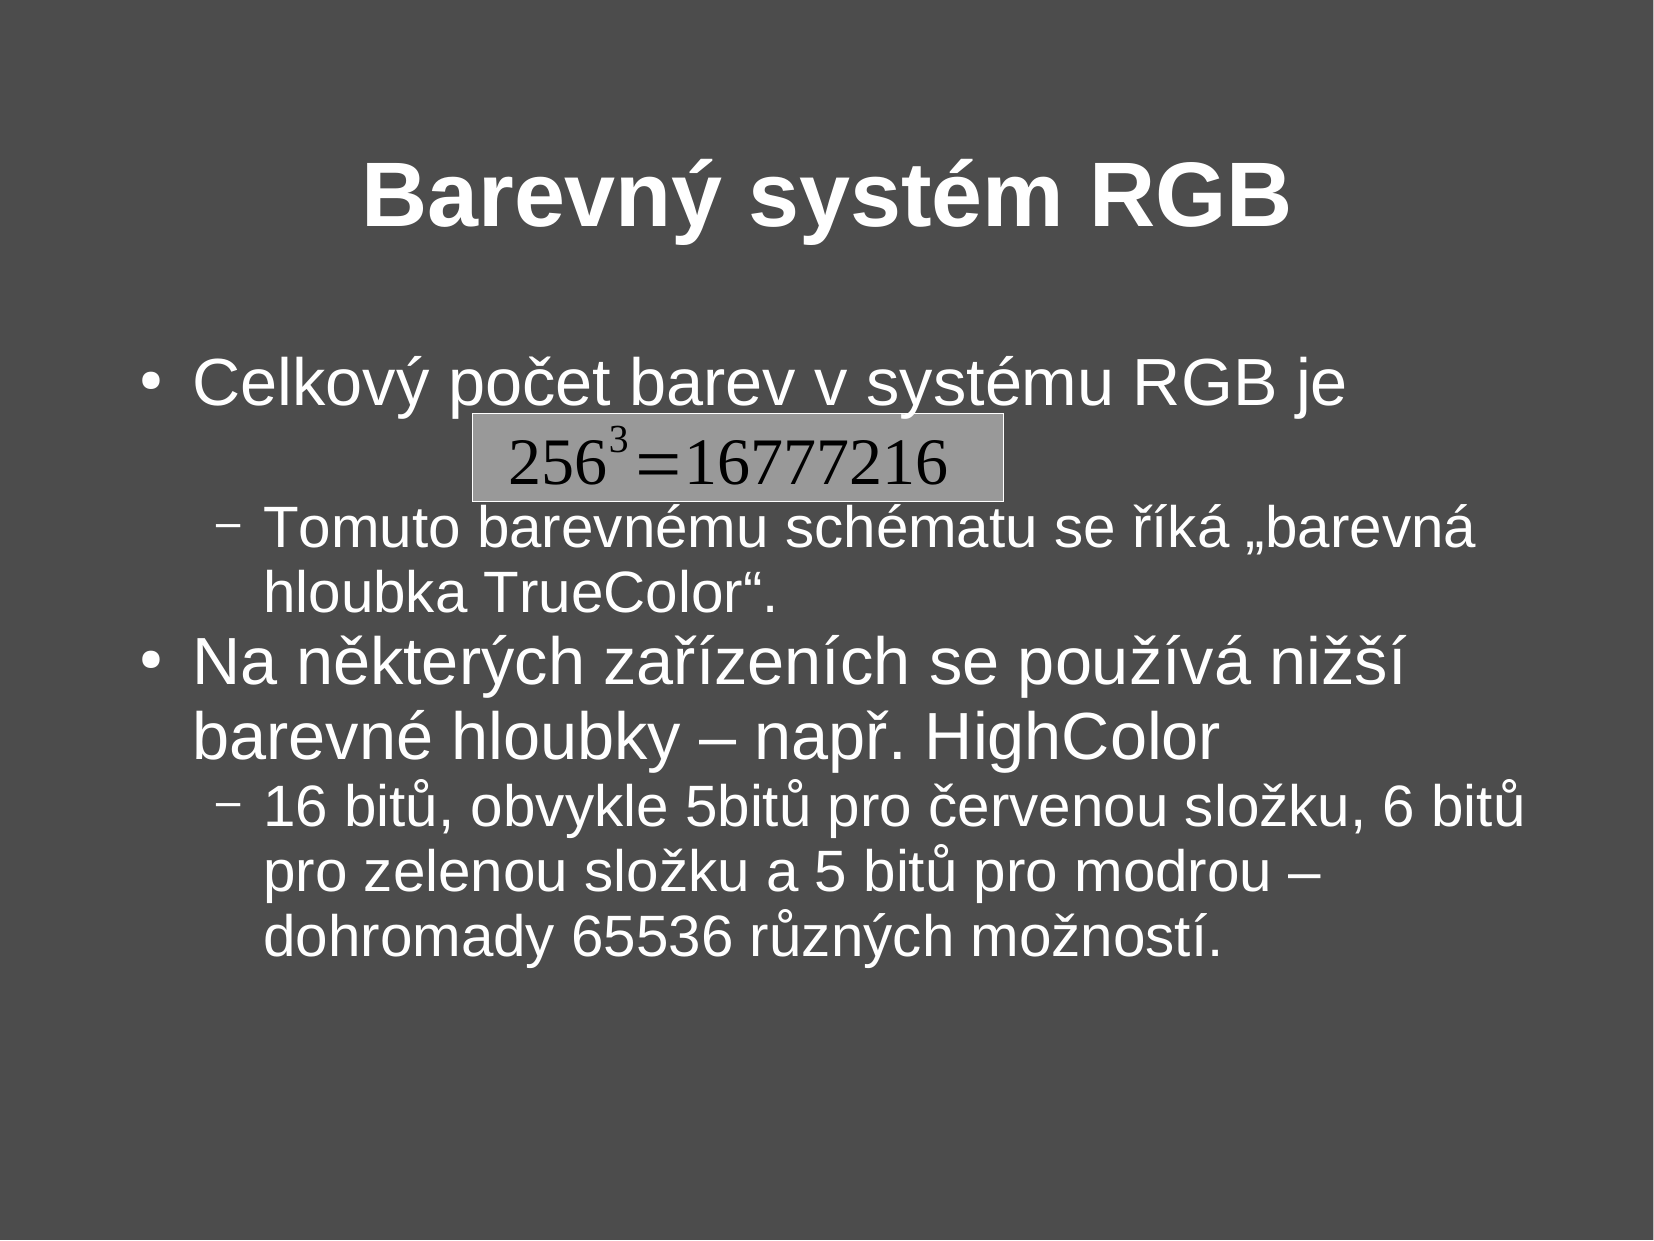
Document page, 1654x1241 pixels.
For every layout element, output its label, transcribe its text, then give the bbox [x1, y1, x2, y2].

list Celkový počet barev v systému RGB je Tomuto barevnému schématu se říká „barevná hloubka TrueColor“. Na některých zařízeních se používá nižší barevné hloubky – např. HighColor 16 bitů, obvykle 5bitů pro červenou složku, 6 bitů pro zelenou složku a 5 bitů pro modrou – dohromady 65536 různých možností. [121, 344, 1534, 1112]
chart [501, 416, 959, 500]
title Barevný systém RGB [121, 91, 1534, 299]
